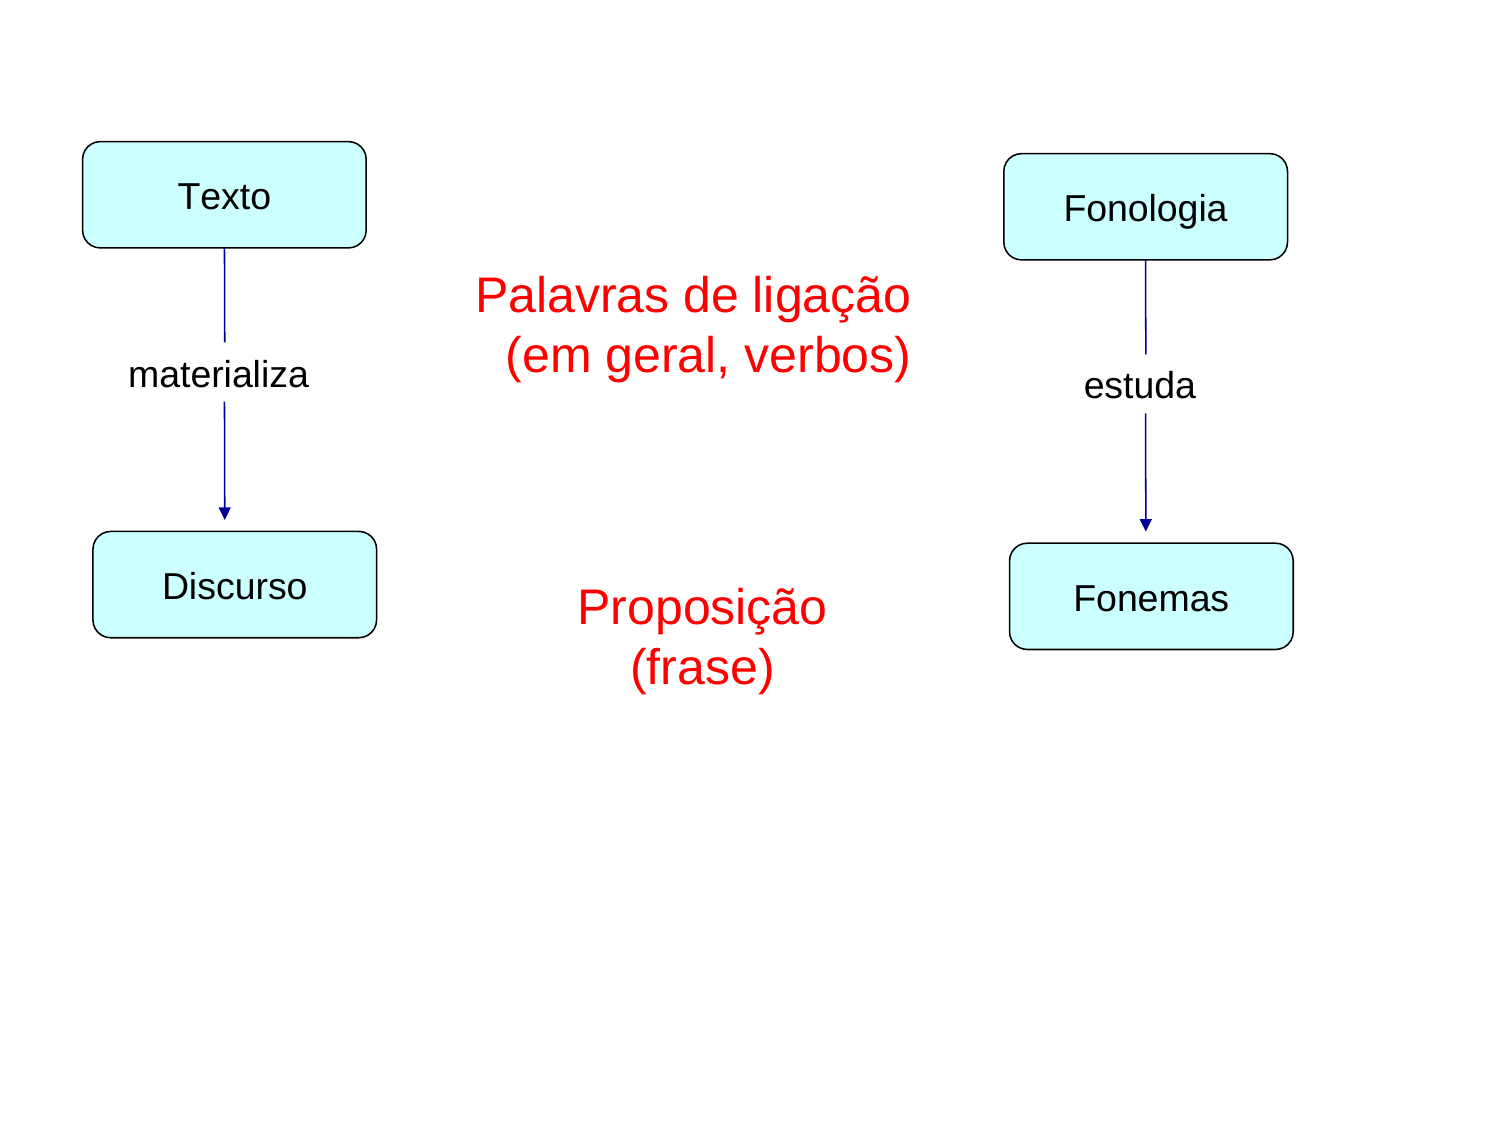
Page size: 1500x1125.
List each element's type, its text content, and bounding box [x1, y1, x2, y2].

text_box Fonologia [1003, 153, 1288, 260]
text_box Discurso [92, 531, 377, 638]
text_box materializa [106, 342, 331, 402]
text_box Texto [82, 141, 367, 248]
text_box Proposição (frase) [519, 566, 886, 702]
text_box estuda [1027, 354, 1253, 414]
text_box Palavras de ligação (em geral, verbos) [460, 255, 957, 390]
text_box Fonemas [1009, 543, 1294, 650]
